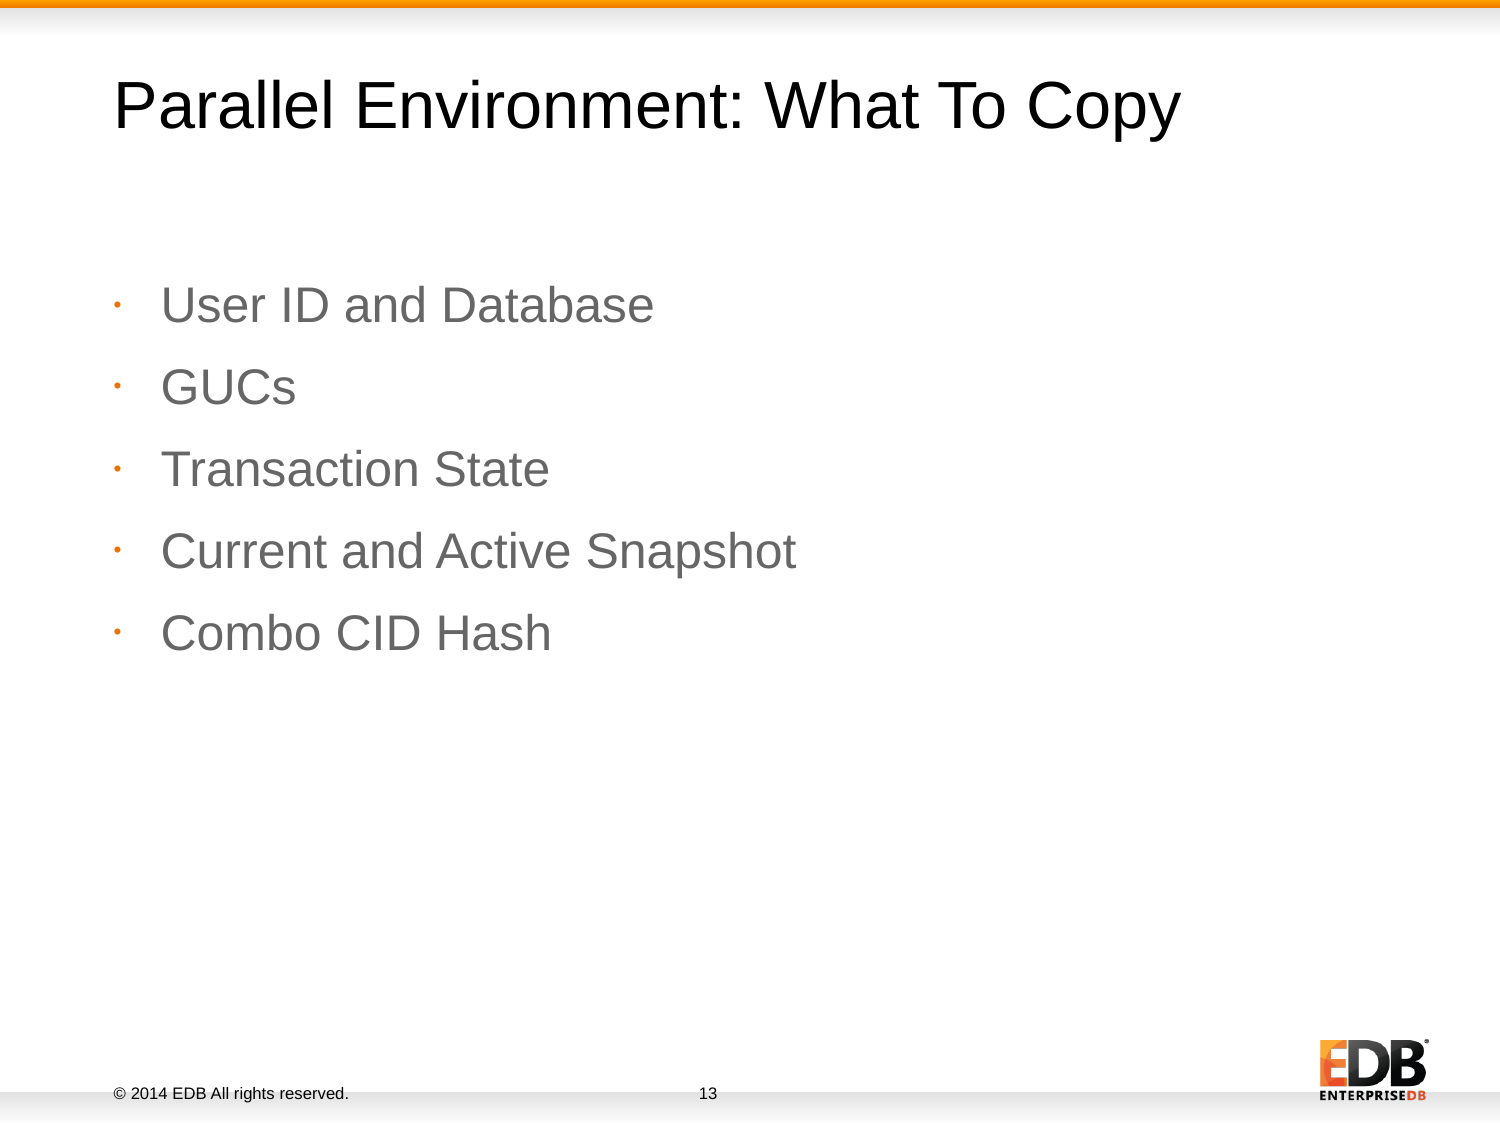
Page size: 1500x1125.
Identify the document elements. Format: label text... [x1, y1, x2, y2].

title Parallel Environment: What To Copy [98, 26, 1403, 188]
list User ID and Database GUCs Transaction State Current and Active Snapshot Combo CID Hash [98, 270, 1403, 991]
picture [1318, 1036, 1430, 1101]
